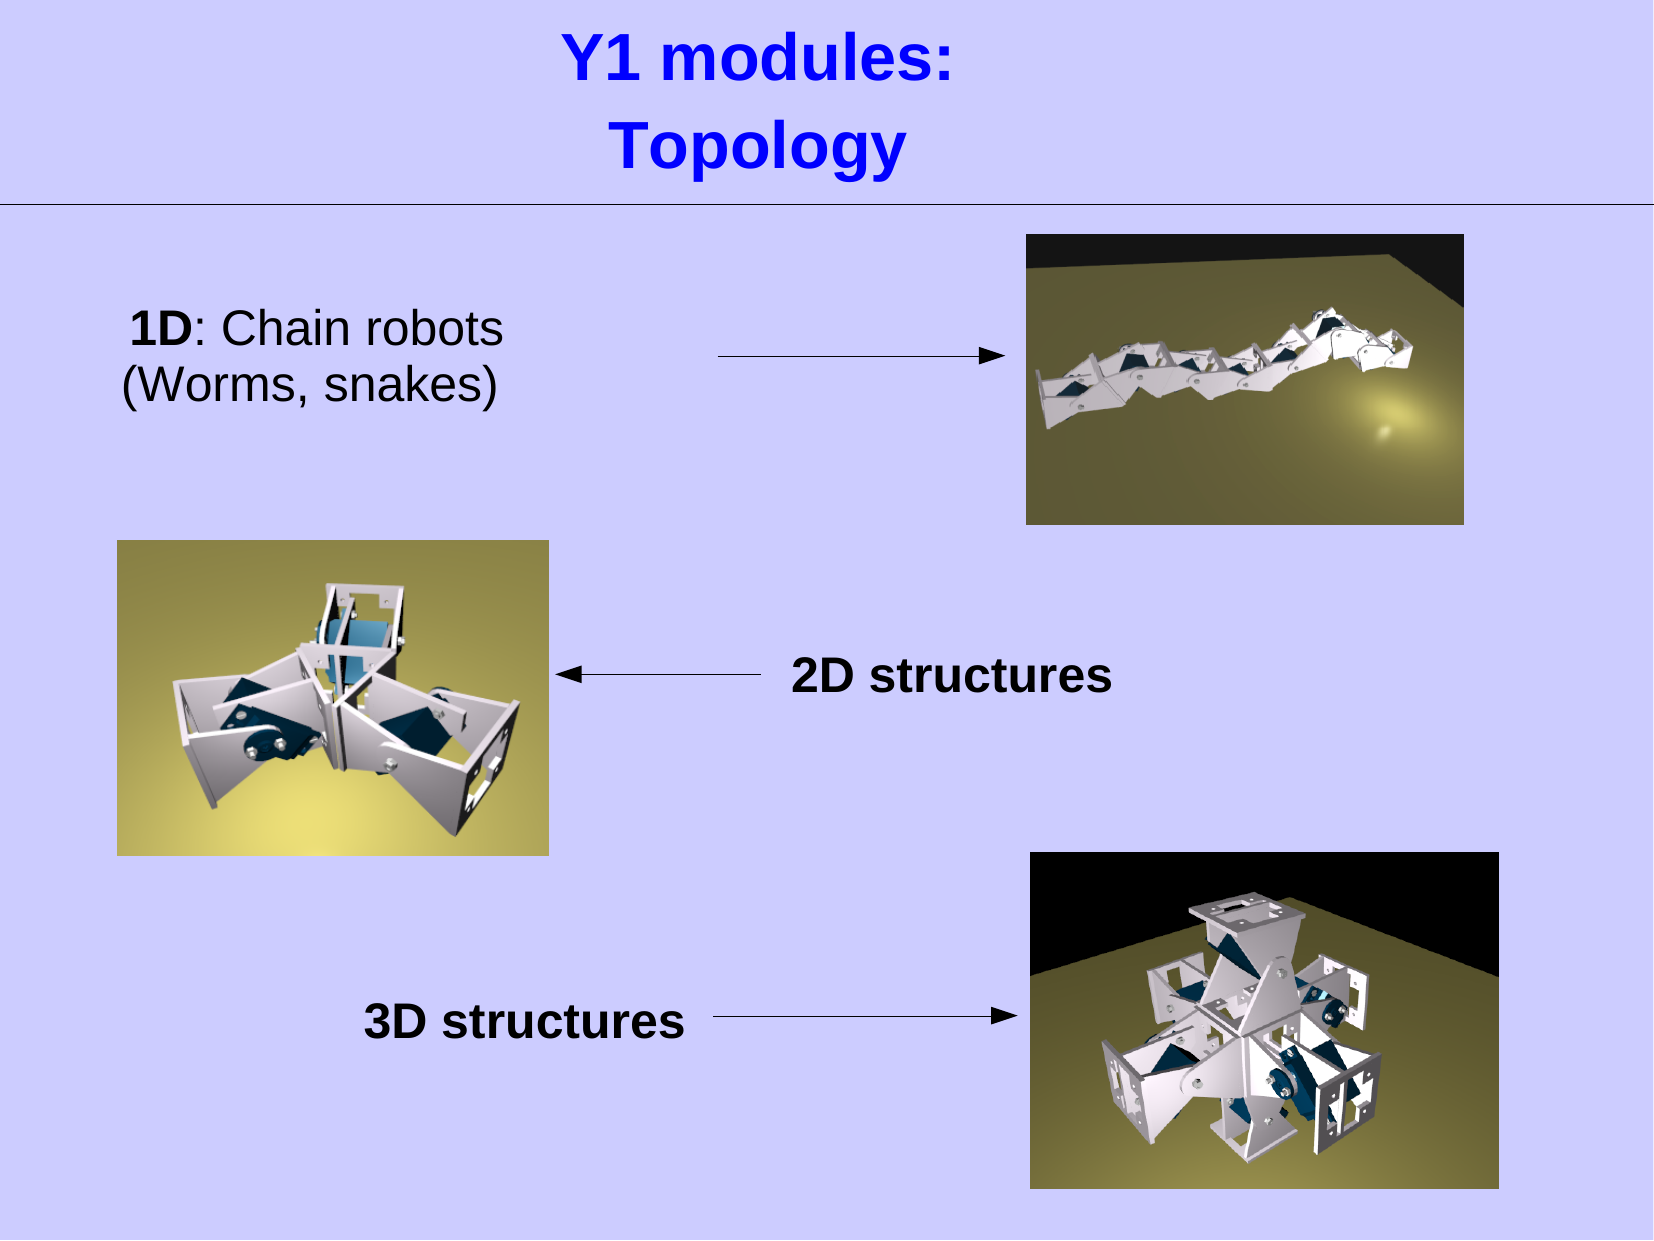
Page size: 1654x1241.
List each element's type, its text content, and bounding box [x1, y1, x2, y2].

text_box 3D structures [349, 992, 734, 1050]
title Y1 modules: Topology [120, 0, 1396, 191]
picture [1026, 234, 1464, 525]
text_box 1D: Chain robots (Worms, snakes) [106, 300, 734, 412]
picture [117, 540, 549, 856]
text_box 2D structures [777, 647, 1312, 704]
picture [1030, 852, 1499, 1189]
